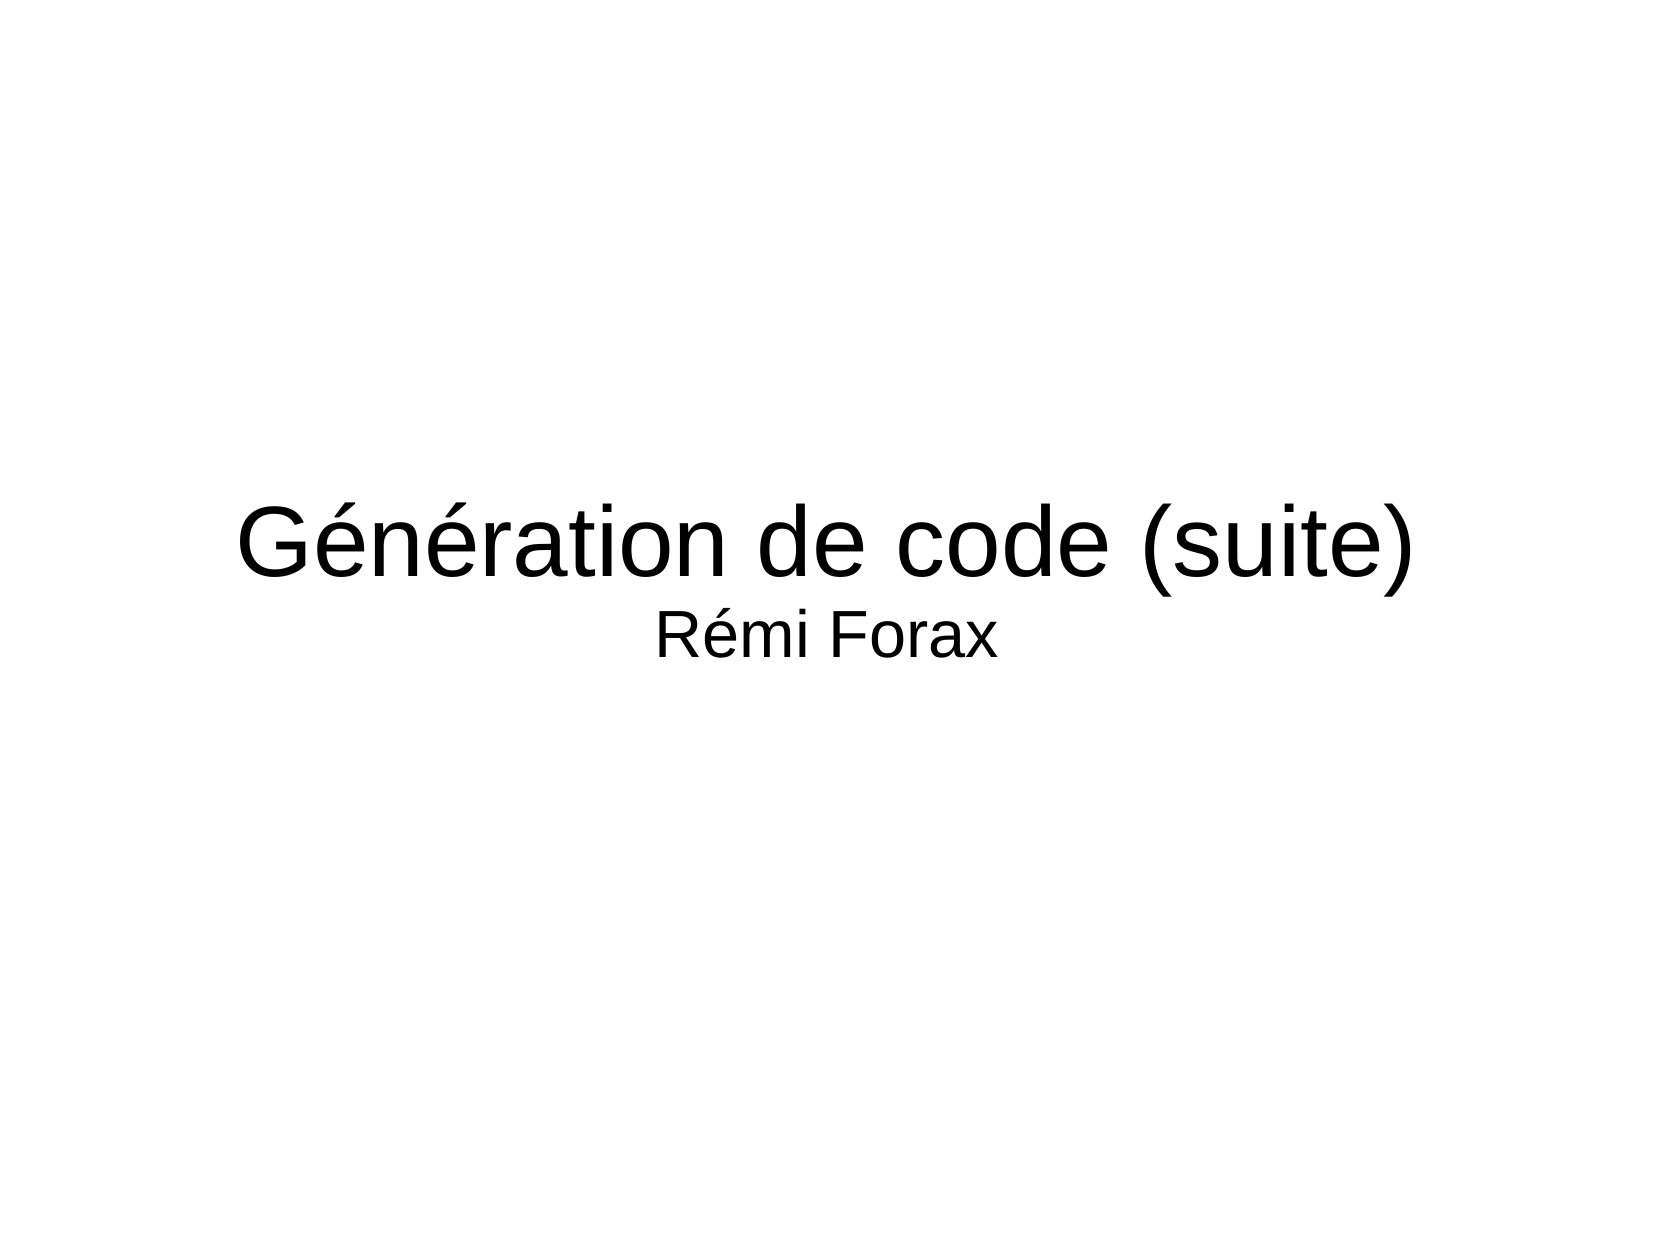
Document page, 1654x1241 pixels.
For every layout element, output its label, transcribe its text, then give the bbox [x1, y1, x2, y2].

subtitle Génération de code (suite) Rémi Forax [82, 49, 1571, 1109]
